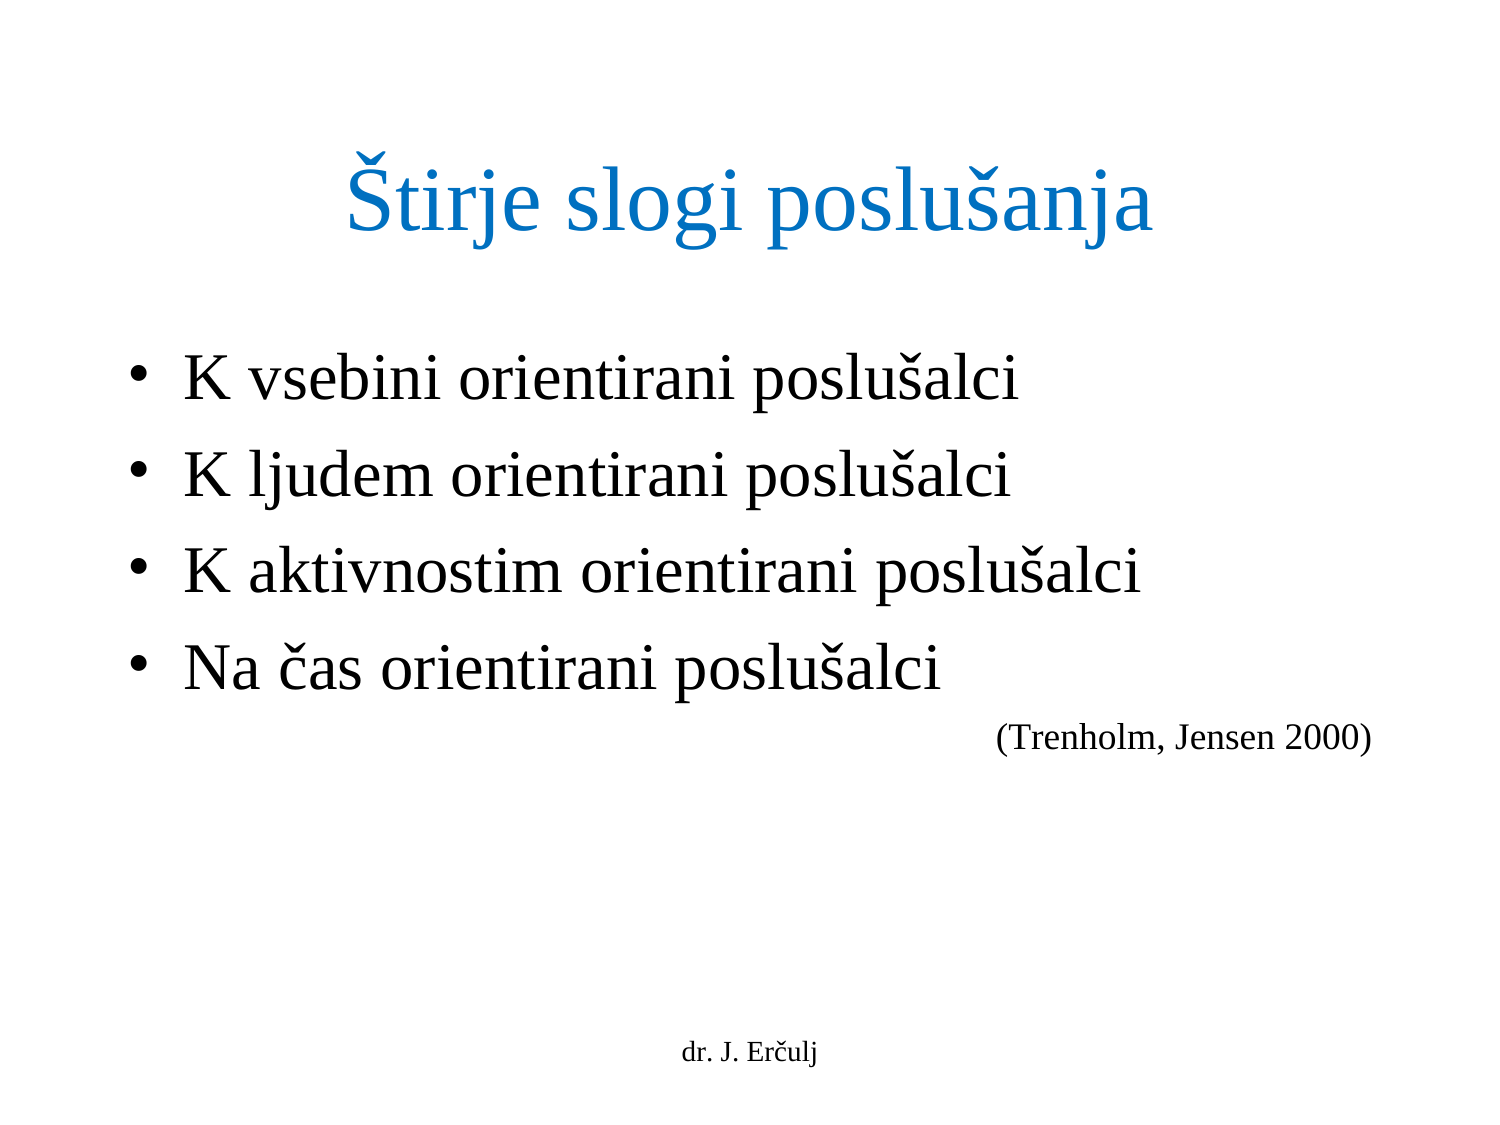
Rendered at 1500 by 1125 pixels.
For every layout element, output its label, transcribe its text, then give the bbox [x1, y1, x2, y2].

list K vsebini orientirani poslušalci K ljudem orientirani poslušalci K aktivnostim orientirani poslušalci Na čas orientirani poslušalci (Trenholm, Jensen 2000) [112, 324, 1388, 1001]
text_box dr. J. Erčulj [512, 1025, 988, 1101]
title Štirje slogi poslušanja [112, 99, 1388, 288]
